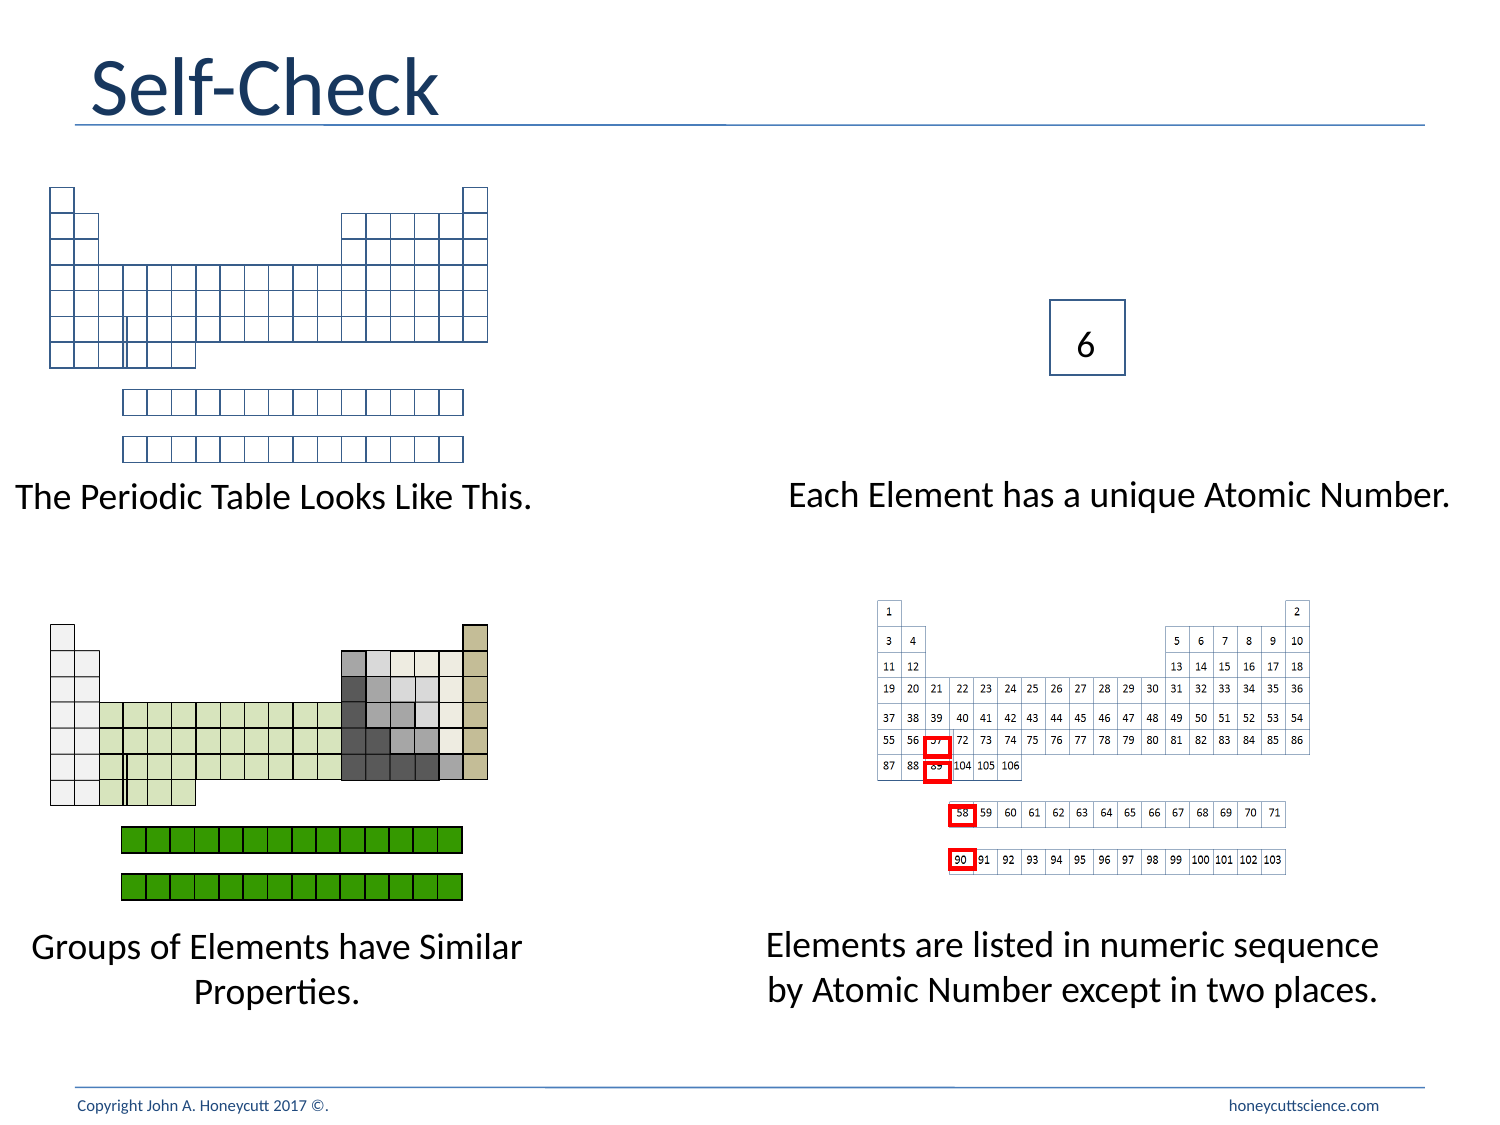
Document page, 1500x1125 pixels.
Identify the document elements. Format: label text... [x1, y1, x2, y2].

text_box 6 [1061, 312, 1111, 374]
text_box The Periodic Table Looks Like This. [0, 464, 555, 525]
picture [340, 675, 441, 782]
text_box Each Element has a unique Atomic Number. [769, 462, 1471, 524]
picture [365, 649, 441, 676]
text_box [121, 827, 462, 853]
text_box [101, 702, 340, 806]
text_box Elements are listed in numeric sequence by Atomic Number except in two places. [733, 912, 1413, 1019]
text_box [122, 316, 128, 368]
text_box Groups of Elements have Similar Properties. [0, 914, 555, 1021]
text_box [121, 874, 462, 900]
picture [874, 598, 1315, 879]
picture [49, 623, 101, 807]
text_box [341, 624, 488, 780]
title Self-Check [75, 45, 1425, 121]
picture [391, 677, 439, 728]
